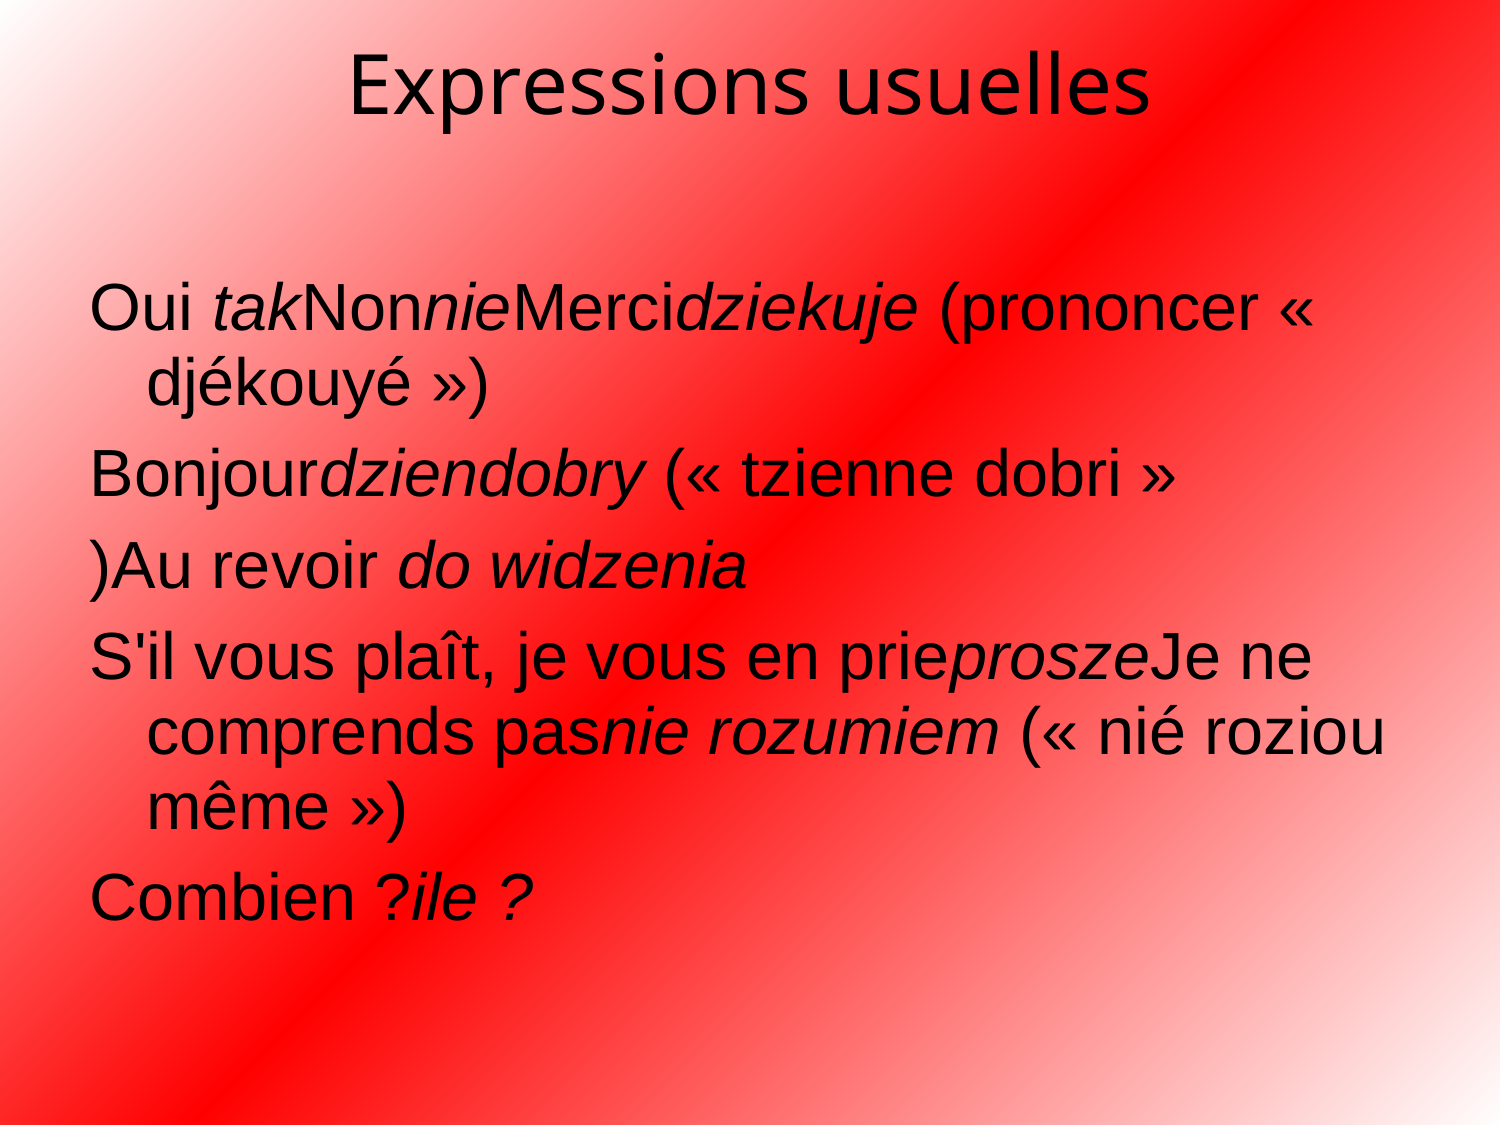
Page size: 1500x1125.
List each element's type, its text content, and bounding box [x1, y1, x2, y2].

title Expressions usuelles [75, 31, 1426, 247]
list Oui takNonnieMercidziekuje (prononcer « djékouyé ») Bonjourdziendobry (« tzienne dobri » )Au revoir do widzenia S'il vous plaît, je vous en prieproszeJe ne comprends pasnie rozumiem (« nié roziou même ») Combien ?ile ? [75, 262, 1426, 1006]
